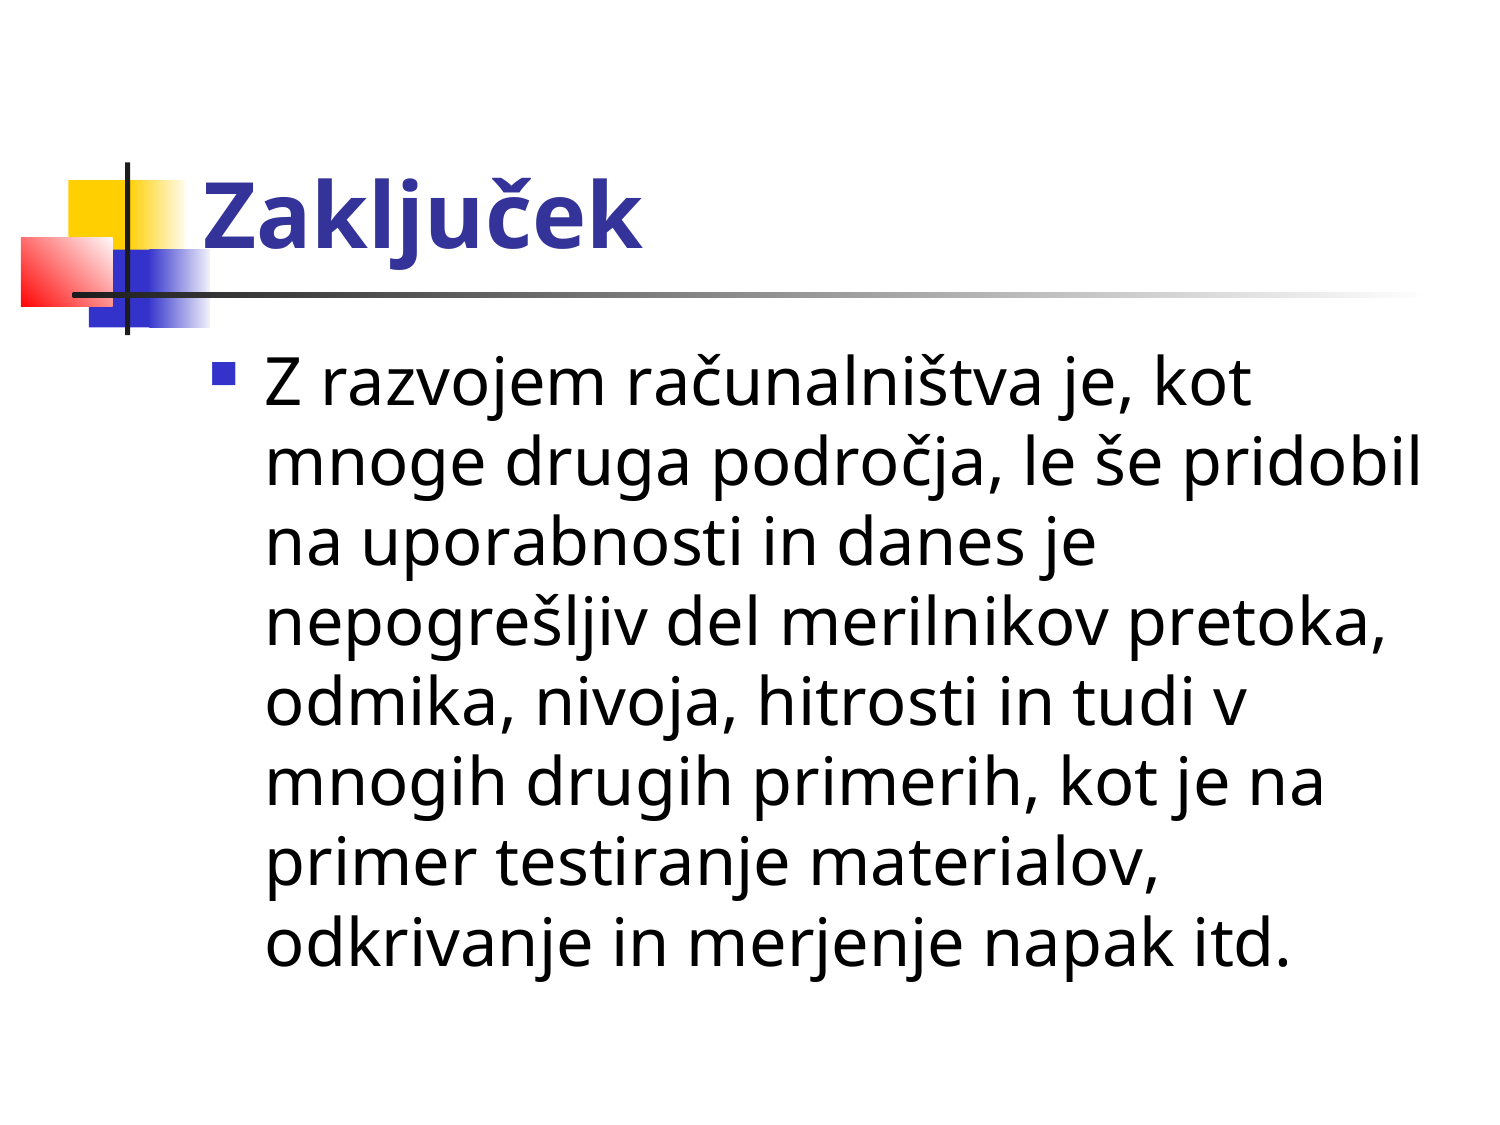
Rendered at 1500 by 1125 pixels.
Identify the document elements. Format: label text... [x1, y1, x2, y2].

list Z razvojem računalništva je, kot mnoge druga področja, le še pridobil na uporabnosti in danes je nepogrešljiv del merilnikov pretoka, odmika, nivoja, hitrosti in tudi v mnogih drugih primerih, kot je na primer testiranje materialov, odkrivanje in merjenje napak itd. [193, 331, 1469, 1007]
title Zaključek [188, 35, 1468, 276]
